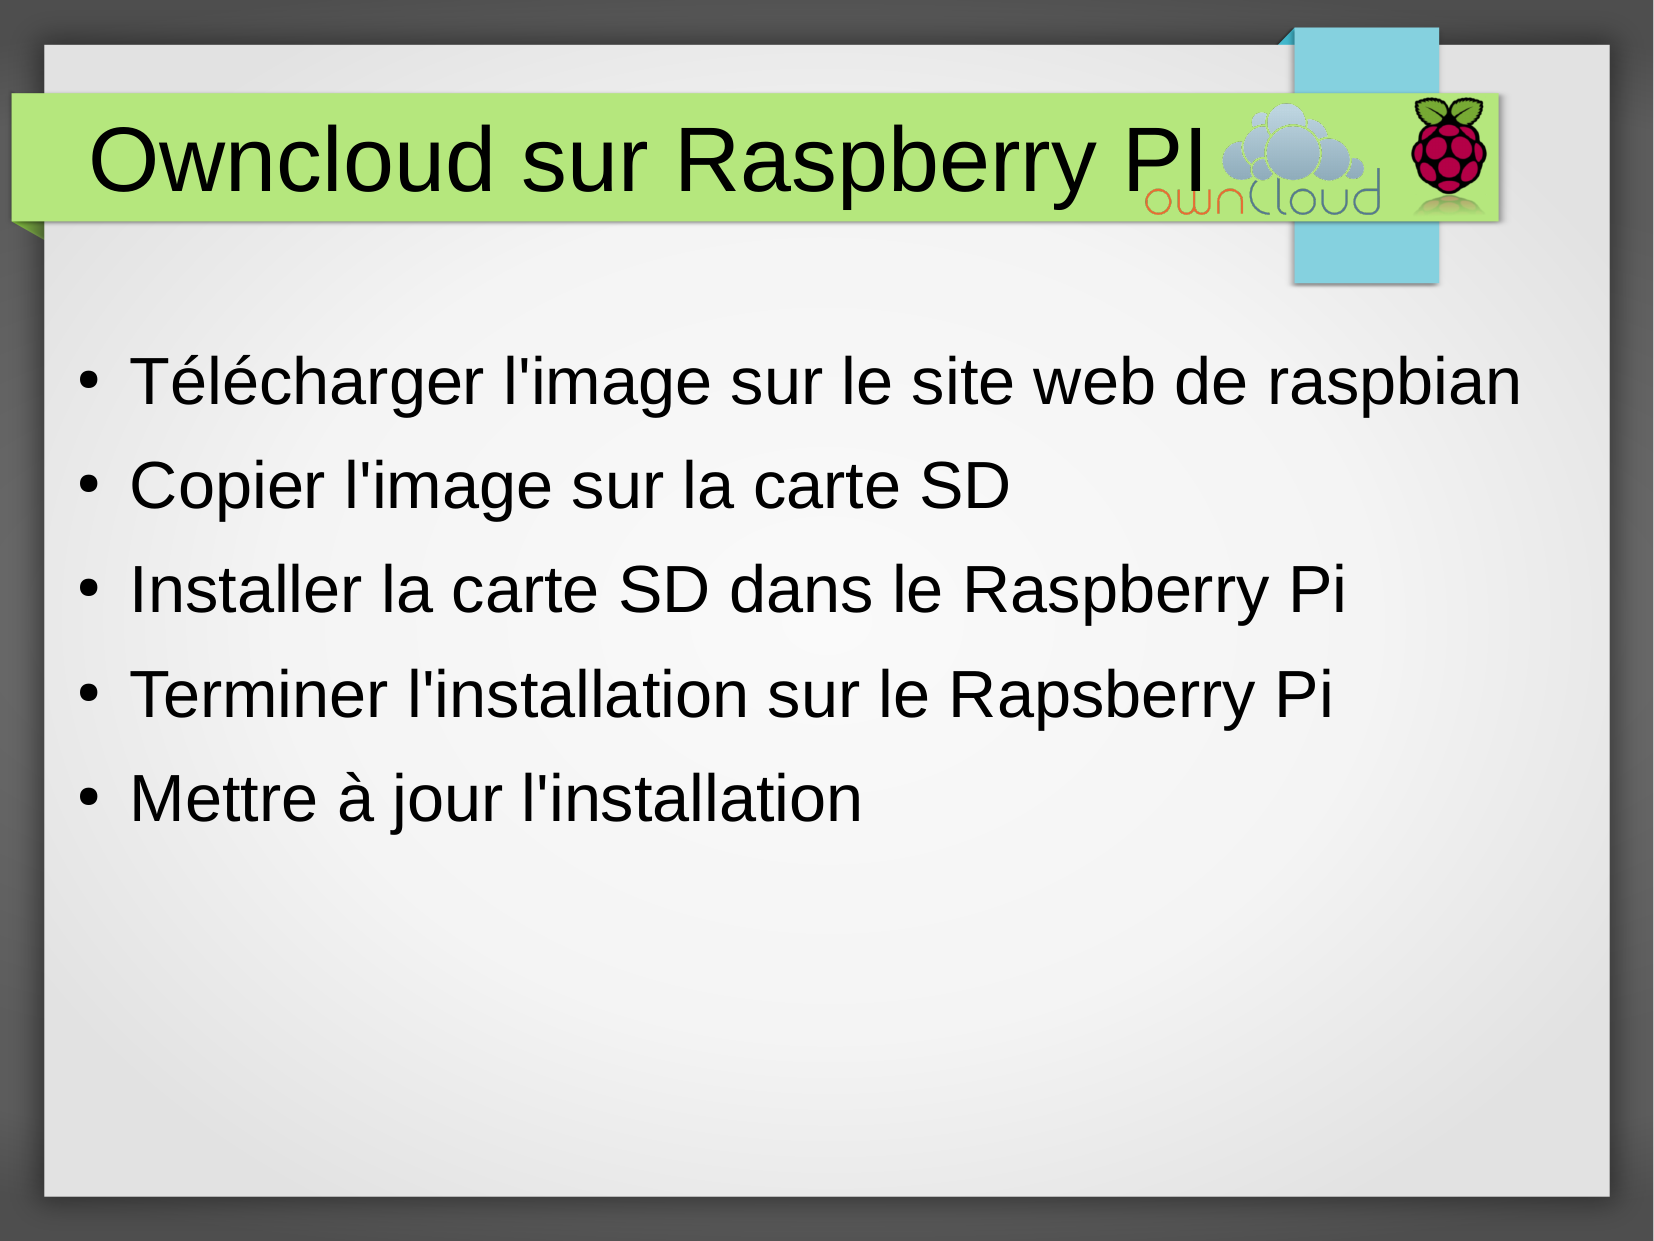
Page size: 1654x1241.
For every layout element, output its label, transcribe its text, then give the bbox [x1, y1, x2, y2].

title Owncloud sur Raspberry PI [70, 106, 1229, 213]
list Télécharger l'image sur le site web de raspbian Copier l'image sur la carte SD Installer la carte SD dans le Raspberry Pi Terminer l'installation sur le Rapsberry Pi Mettre à jour l'installation [59, 343, 1583, 1063]
picture [0, 0, 1654, 1241]
